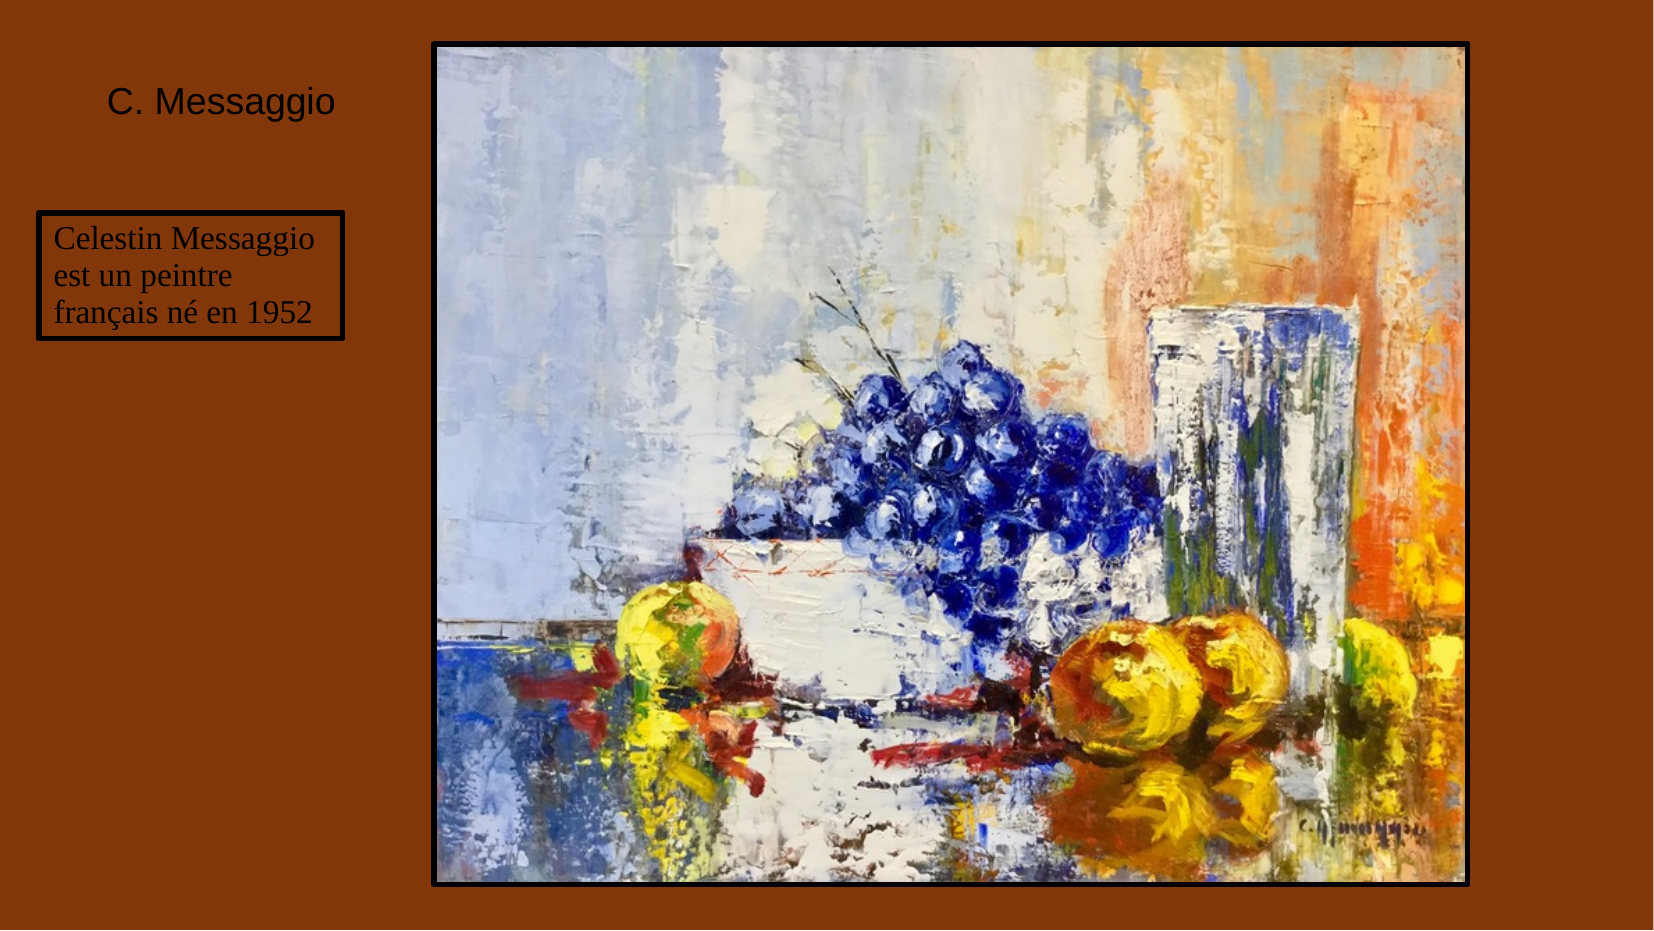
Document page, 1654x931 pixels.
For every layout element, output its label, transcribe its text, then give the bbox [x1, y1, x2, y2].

title C. Messaggio [82, 59, 360, 144]
text_box Celestin Messaggio est un peintre français né en 1952 [38, 212, 343, 339]
picture [437, 47, 1465, 882]
